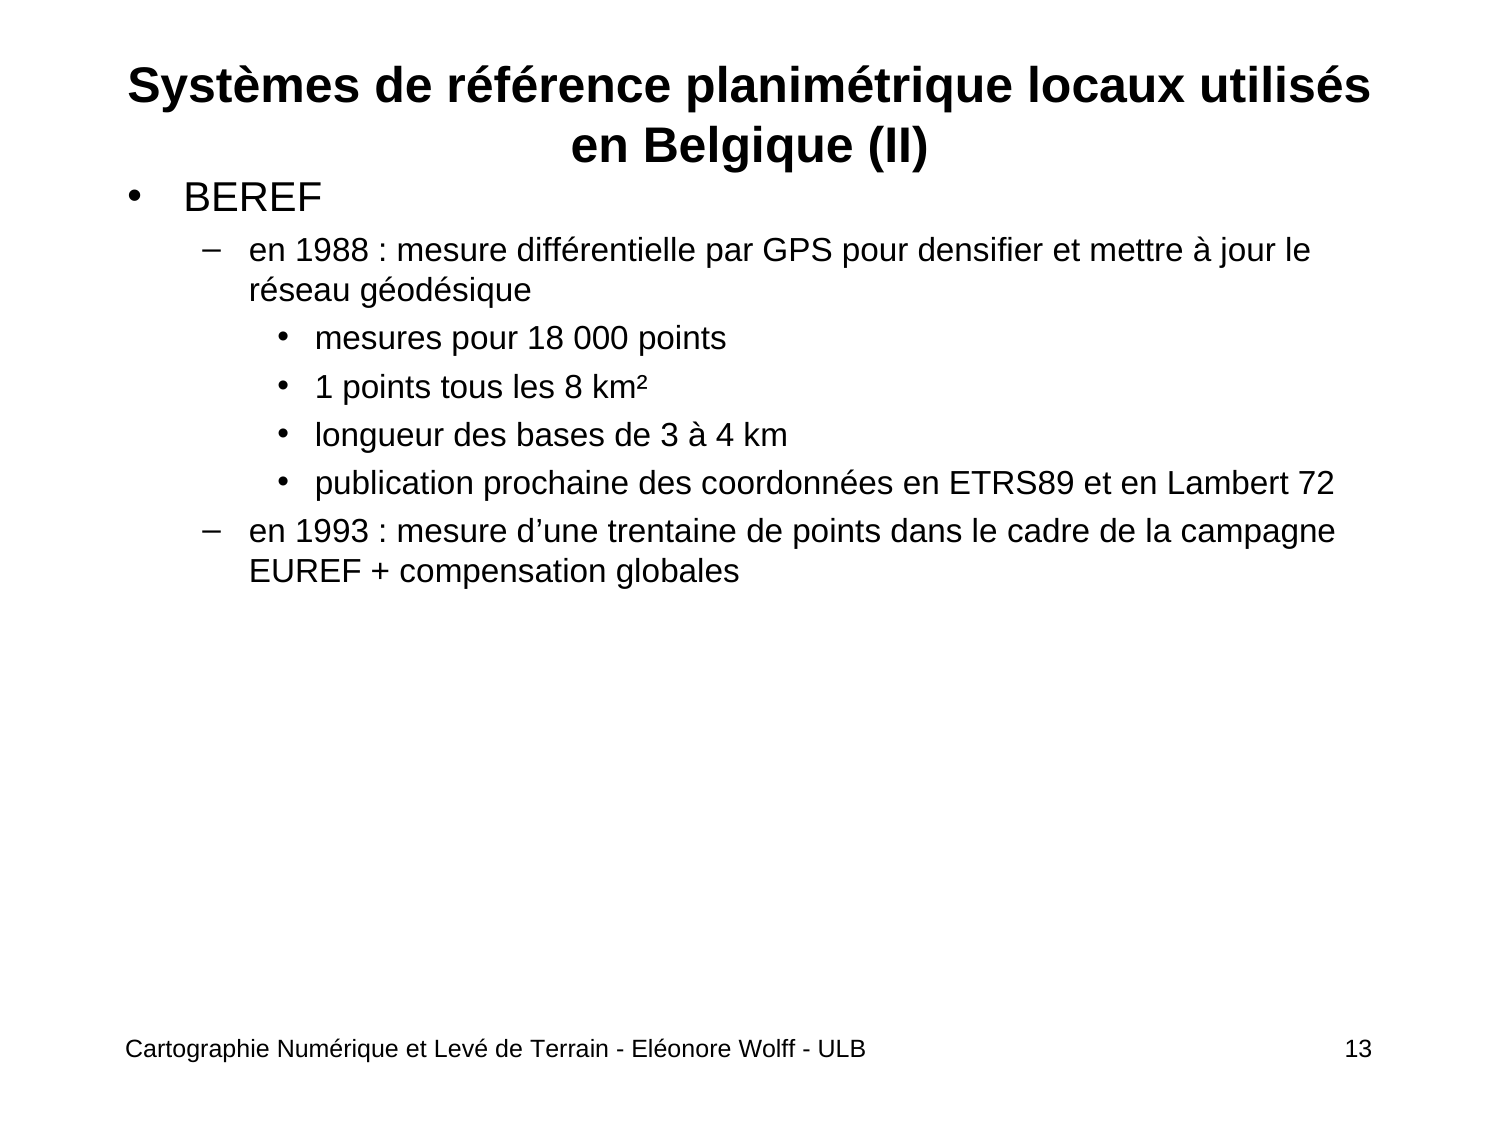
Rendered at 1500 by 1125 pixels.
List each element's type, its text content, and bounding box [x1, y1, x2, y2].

text_box Cartographie Numérique et Levé de Terrain - Eléonore Wolff - ULB [110, 1024, 1271, 1100]
text_box <number> [1279, 1024, 1388, 1100]
list BEREF en 1988 : mesure différentielle par GPS pour densifier et mettre à jour le réseau géodésique mesures pour 18 000 points 1 points tous les 8 km² longueur des bases de 3 à 4 km publication prochaine des coordonnées en ETRS89 et en Lambert 72 en 1993 : mesure d’une trentaine de points dans le cadre de la campagne EUREF + compensation globales [112, 162, 1388, 1013]
title Systèmes de référence planimétrique locaux utilisés en Belgique (II)‏ [112, 44, 1388, 162]
